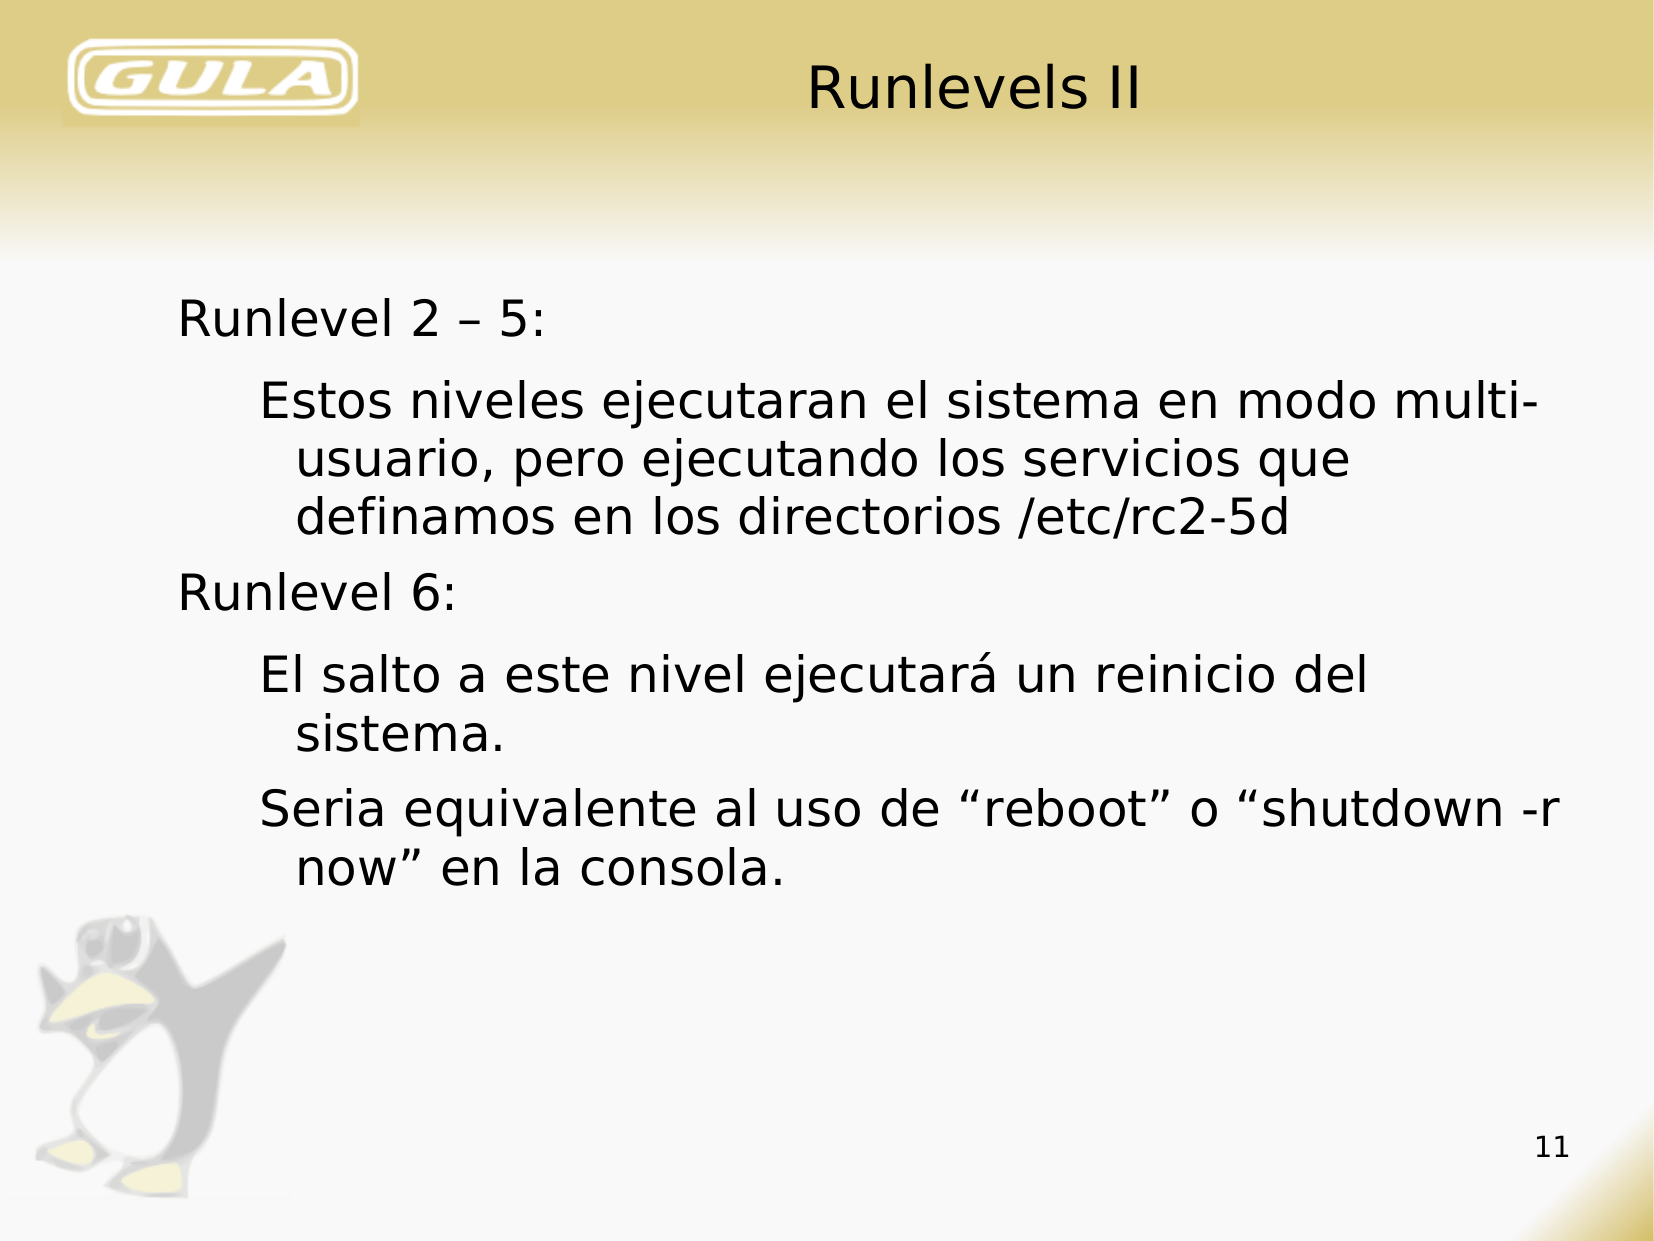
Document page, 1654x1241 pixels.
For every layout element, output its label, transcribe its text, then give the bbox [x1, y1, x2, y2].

list Runlevel 2 – 5: Estos niveles ejecutaran el sistema en modo multi-usuario, pero ejecutando los servicios que definamos en los directorios /etc/rc2-5d Runlevel 6: El salto a este nivel ejecutará un reinicio del sistema. Seria equivalente al uso de “reboot” o “shutdown -r now” en la consola. [82, 290, 1571, 1094]
picture [0, 0, 1654, 1241]
title Runlevels II [383, 22, 1565, 154]
